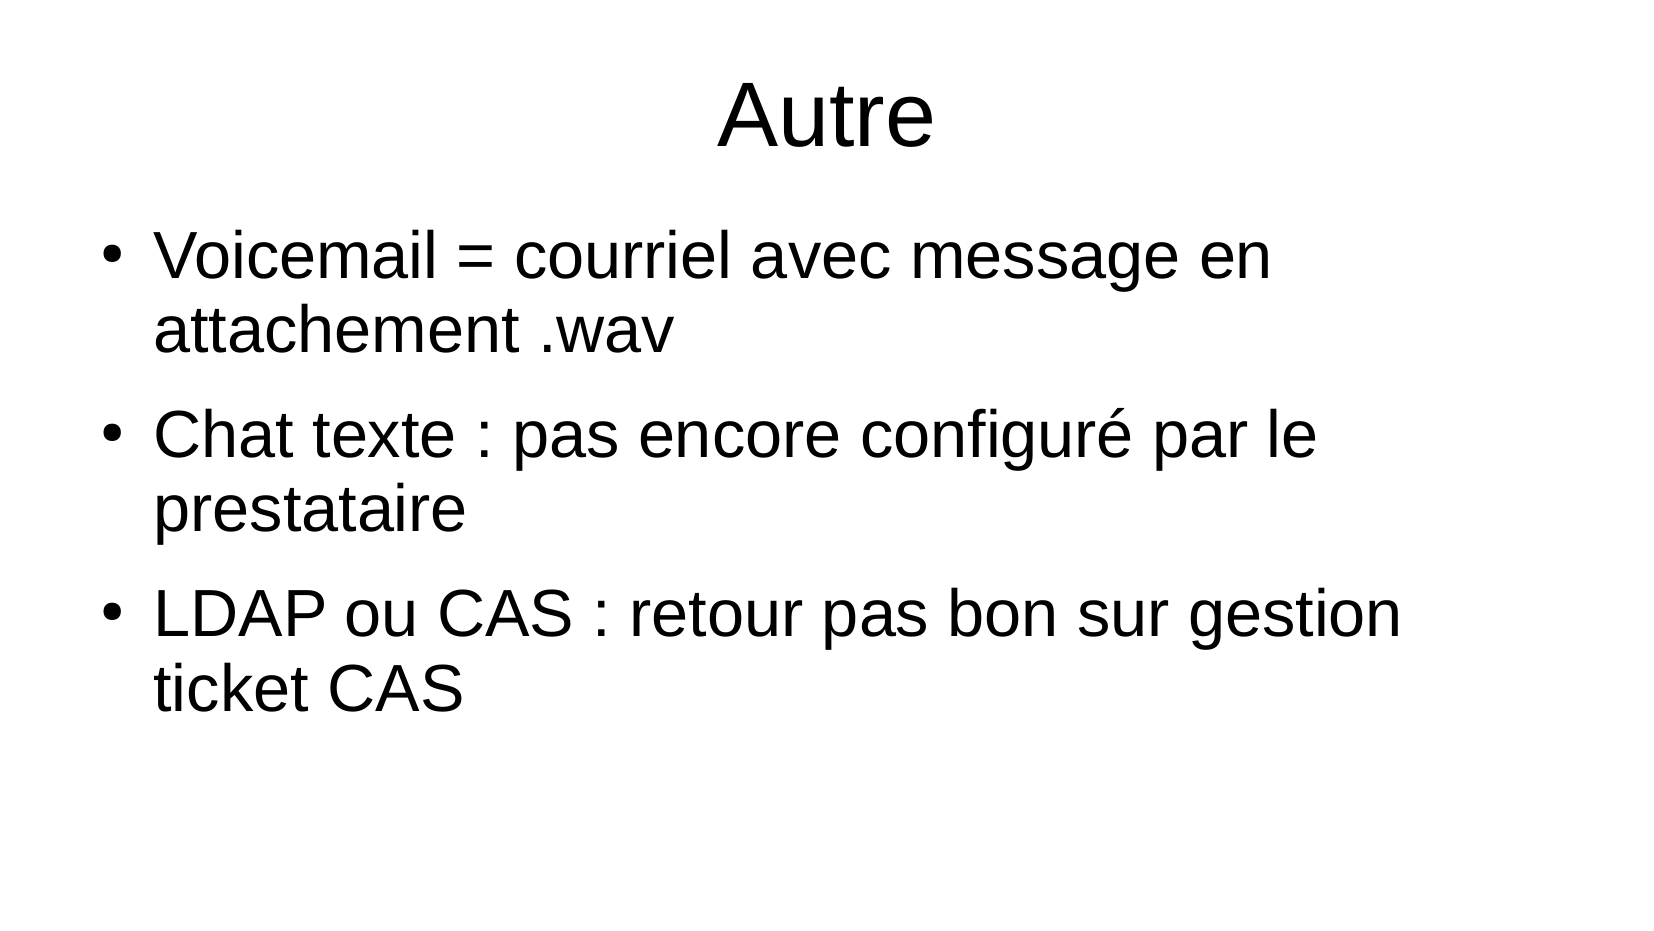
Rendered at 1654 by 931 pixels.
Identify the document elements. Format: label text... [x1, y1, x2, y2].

title Autre [82, 37, 1571, 193]
list Voicemail = courriel avec message en attachement .wav Chat texte : pas encore configuré par le prestataire LDAP ou CAS : retour pas bon sur gestion ticket CAS [82, 217, 1571, 758]
